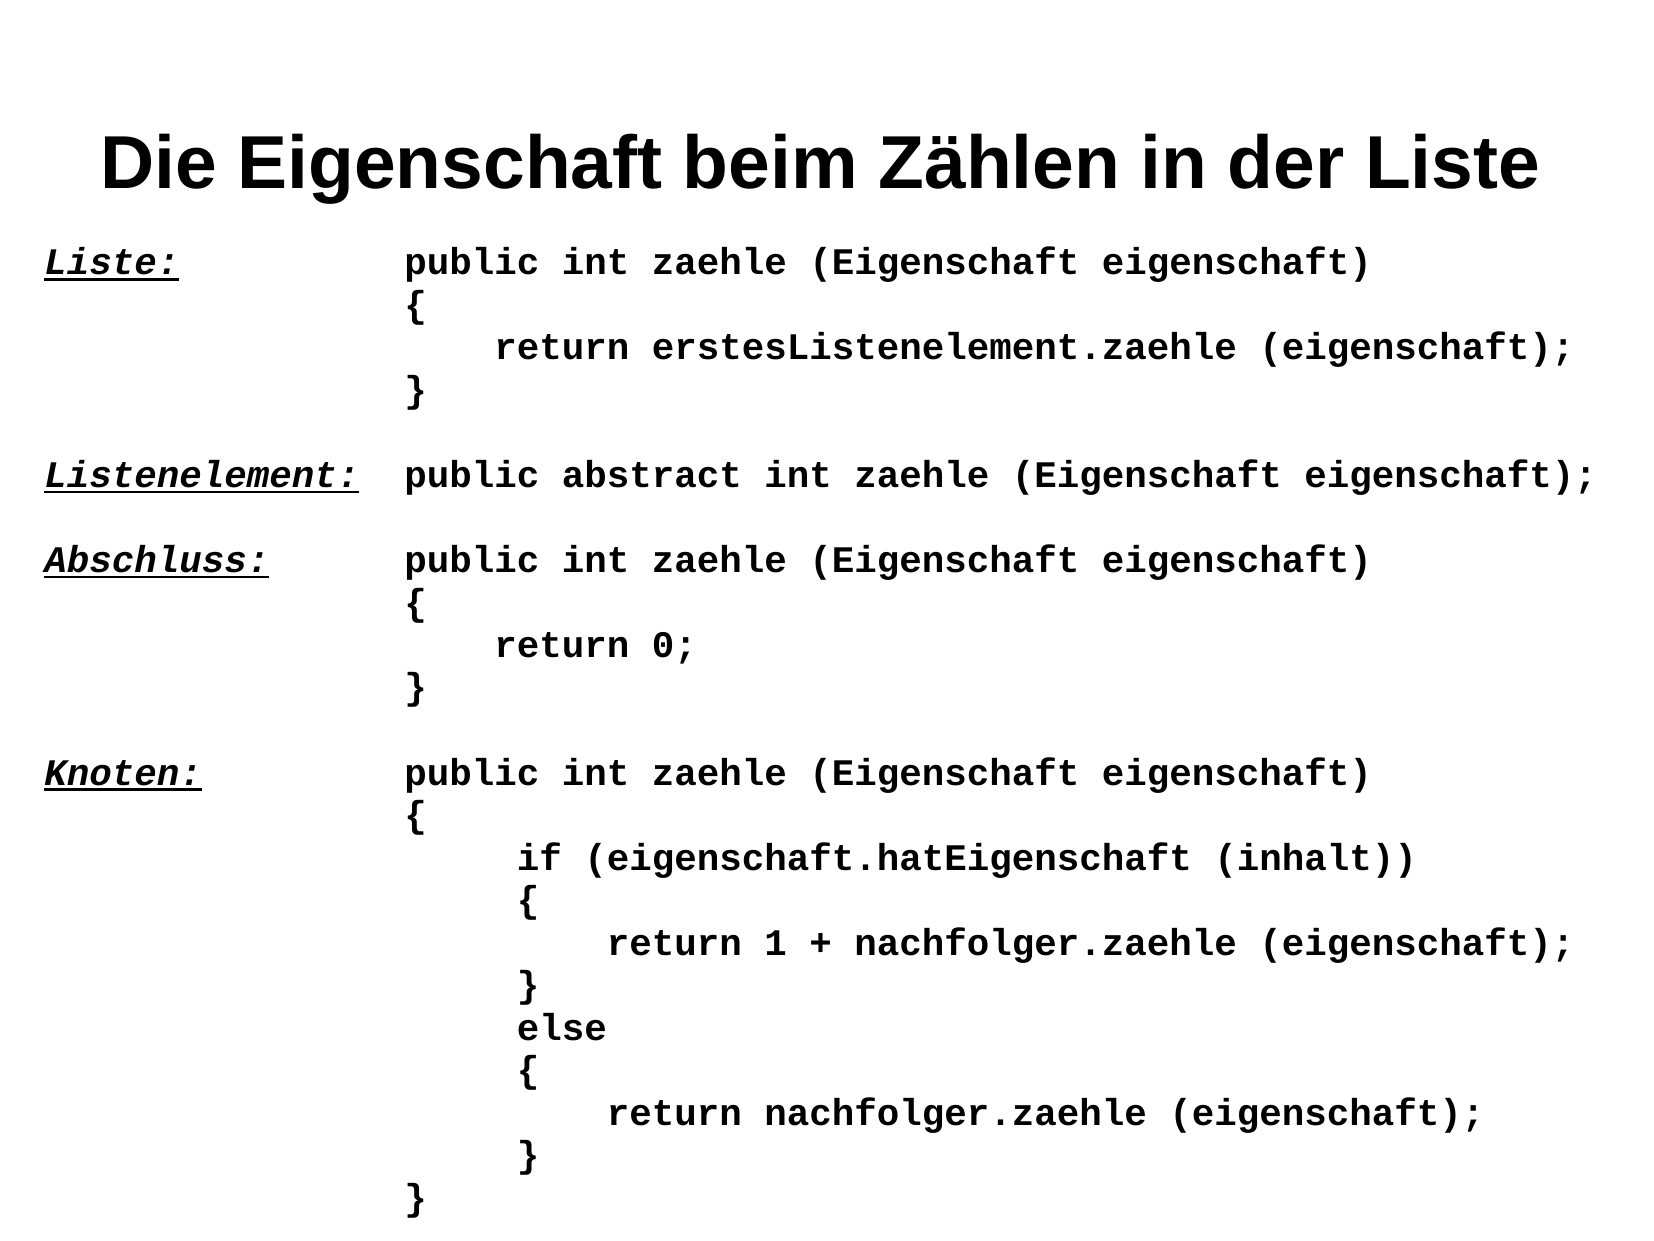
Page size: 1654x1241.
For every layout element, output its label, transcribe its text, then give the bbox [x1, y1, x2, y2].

title Die Eigenschaft beim Zählen in der Liste [76, 118, 1565, 207]
text_box Liste: public int zaehle (Eigenschaft eigenschaft) { return erstesListenelement.zaehle (eigenschaft); } Listenelement: public abstract int zaehle (Eigenschaft eigenschaft); Abschluss: public int zaehle (Eigenschaft eigenschaft) { return 0; } Knoten: public int zaehle (Eigenschaft eigenschaft) { if (eigenschaft.hatEigenschaft (inhalt)) { return 1 + nachfolger.zaehle (eigenschaft); } else { return nachfolger.zaehle (eigenschaft); } } [29, 236, 1654, 1230]
